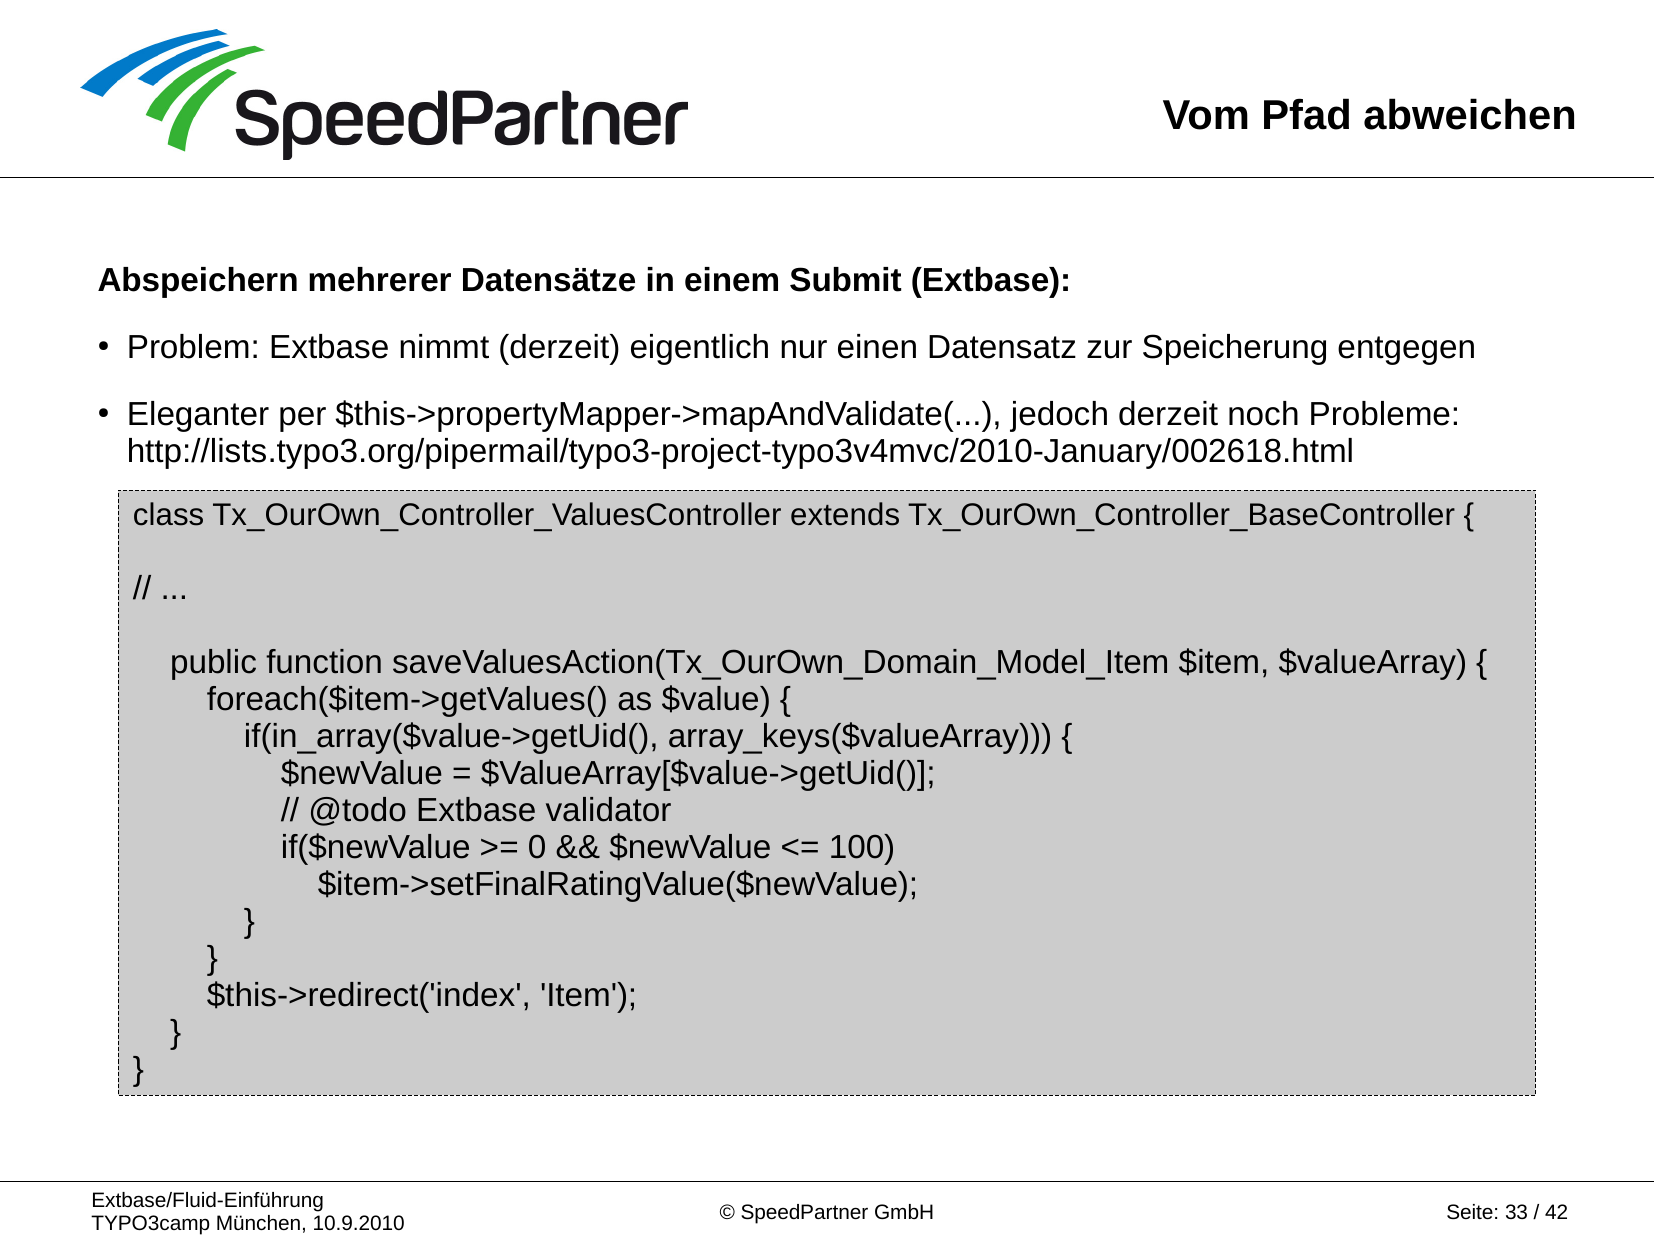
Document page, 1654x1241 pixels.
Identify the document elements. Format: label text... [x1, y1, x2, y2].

text_box class Tx_OurOwn_Controller_ValuesController extends Tx_OurOwn_Controller_BaseController { // ... public function saveValuesAction(Tx_OurOwn_Domain_Model_Item $item, $valueArray) { foreach($item->getValues() as $value) { if(in_array($value->getUid(), array_keys($valueArray))) { $newValue = $ValueArray[$value->getUid()]; // @todo Extbase validator if($newValue >= 0 && $newValue <= 100) $item->setFinalRatingValue($newValue); } } $this->redirect('index', 'Item'); } } [118, 490, 1536, 1096]
text_box Abspeichern mehrerer Datensätze in einem Submit (Extbase): Problem: Extbase nimmt (derzeit) eigentlich nur einen Datensatz zur Speicherung entgegen Eleganter per $this->propertyMapper->mapAndValidate(...), jedoch derzeit noch Probleme: http://lists.typo3.org/pipermail/typo3-project-typo3v4mvc/2010-January/002618.html [82, 253, 1565, 1151]
picture [80, 29, 688, 160]
title Vom Pfad abweichen [590, 70, 1577, 160]
